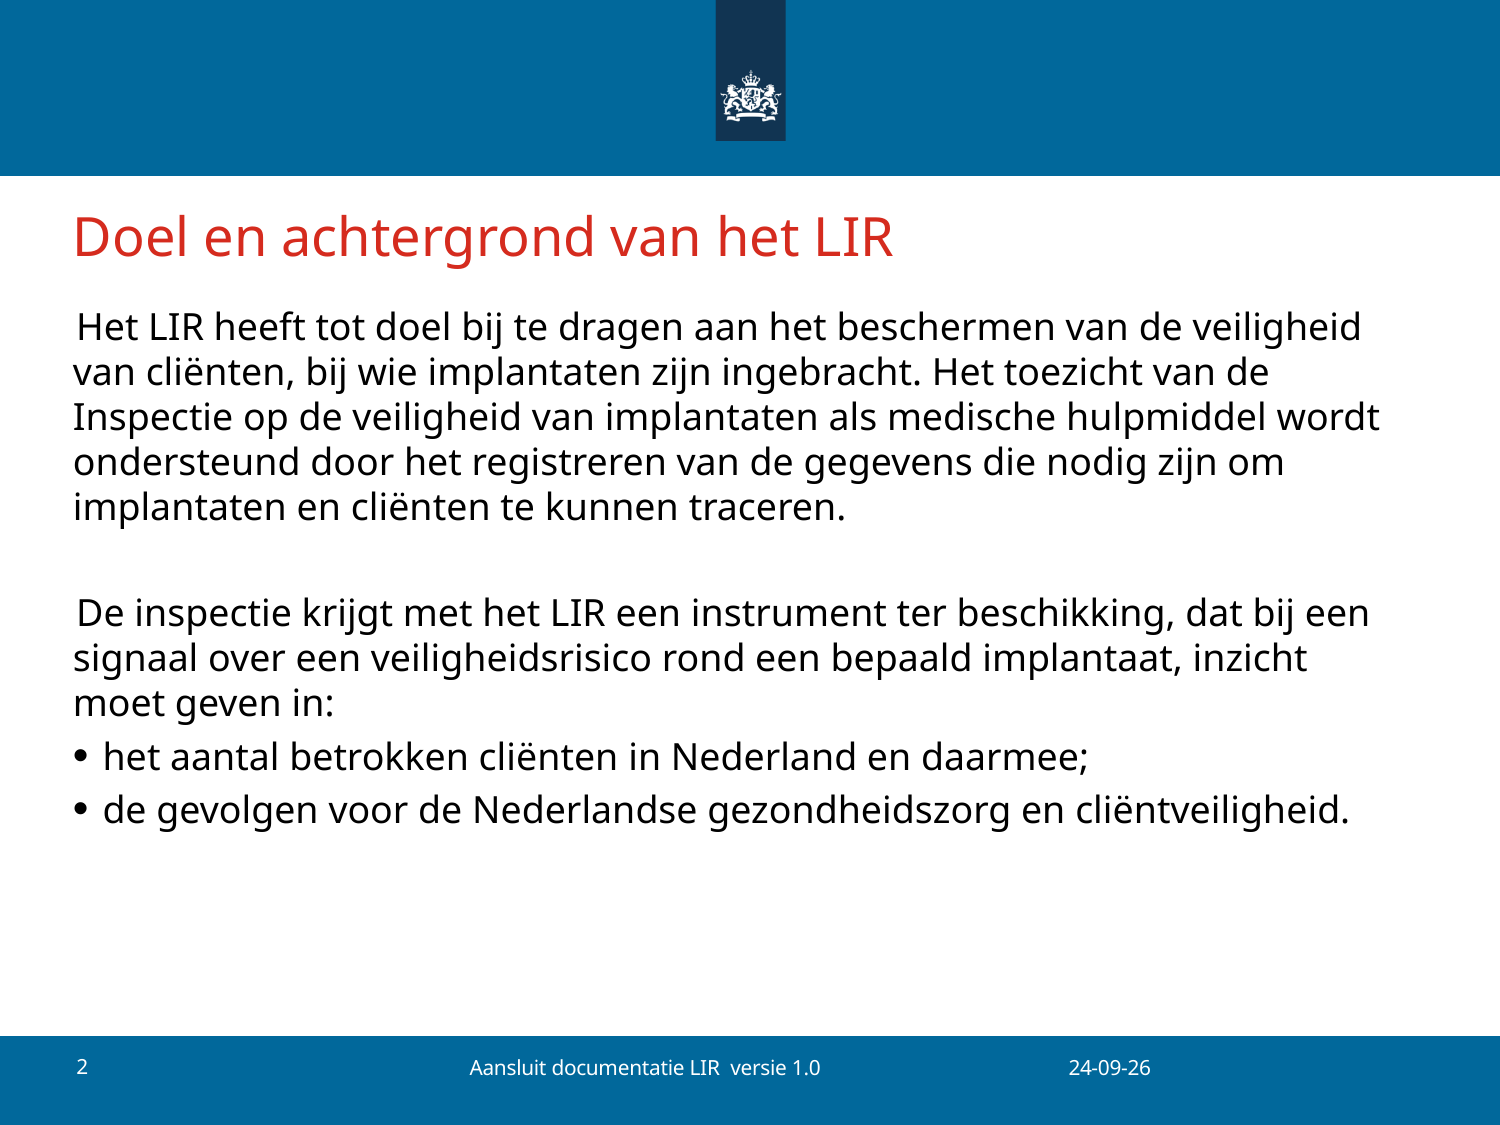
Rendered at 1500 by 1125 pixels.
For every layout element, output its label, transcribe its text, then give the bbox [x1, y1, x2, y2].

text_box Aansluit documentatie LIR versie 1.0 29-4-2019 [454, 1046, 1500, 1099]
list Het LIR heeft tot doel bij te dragen aan het beschermen van de veiligheid van cliënten, bij wie implantaten zijn ingebracht. Het toezicht van de Inspectie op de veiligheid van implantaten als medische hulpmiddel wordt ondersteund door het registreren van de gegevens die nodig zijn om implantaten en cliënten te kunnen traceren. De inspectie krijgt met het LIR een instrument ter beschikking, dat bij een signaal over een veiligheidsrisico rond een bepaald implantaat, inzicht moet geven in: het aantal betrokken cliënten in Nederland en daarmee; de gevolgen voor de Nederlandse gezondheidszorg en cliëntveiligheid. [57, 295, 1408, 1020]
title Doel en achtergrond van het LIR [57, 194, 1408, 289]
text_box [61, 1046, 179, 1106]
